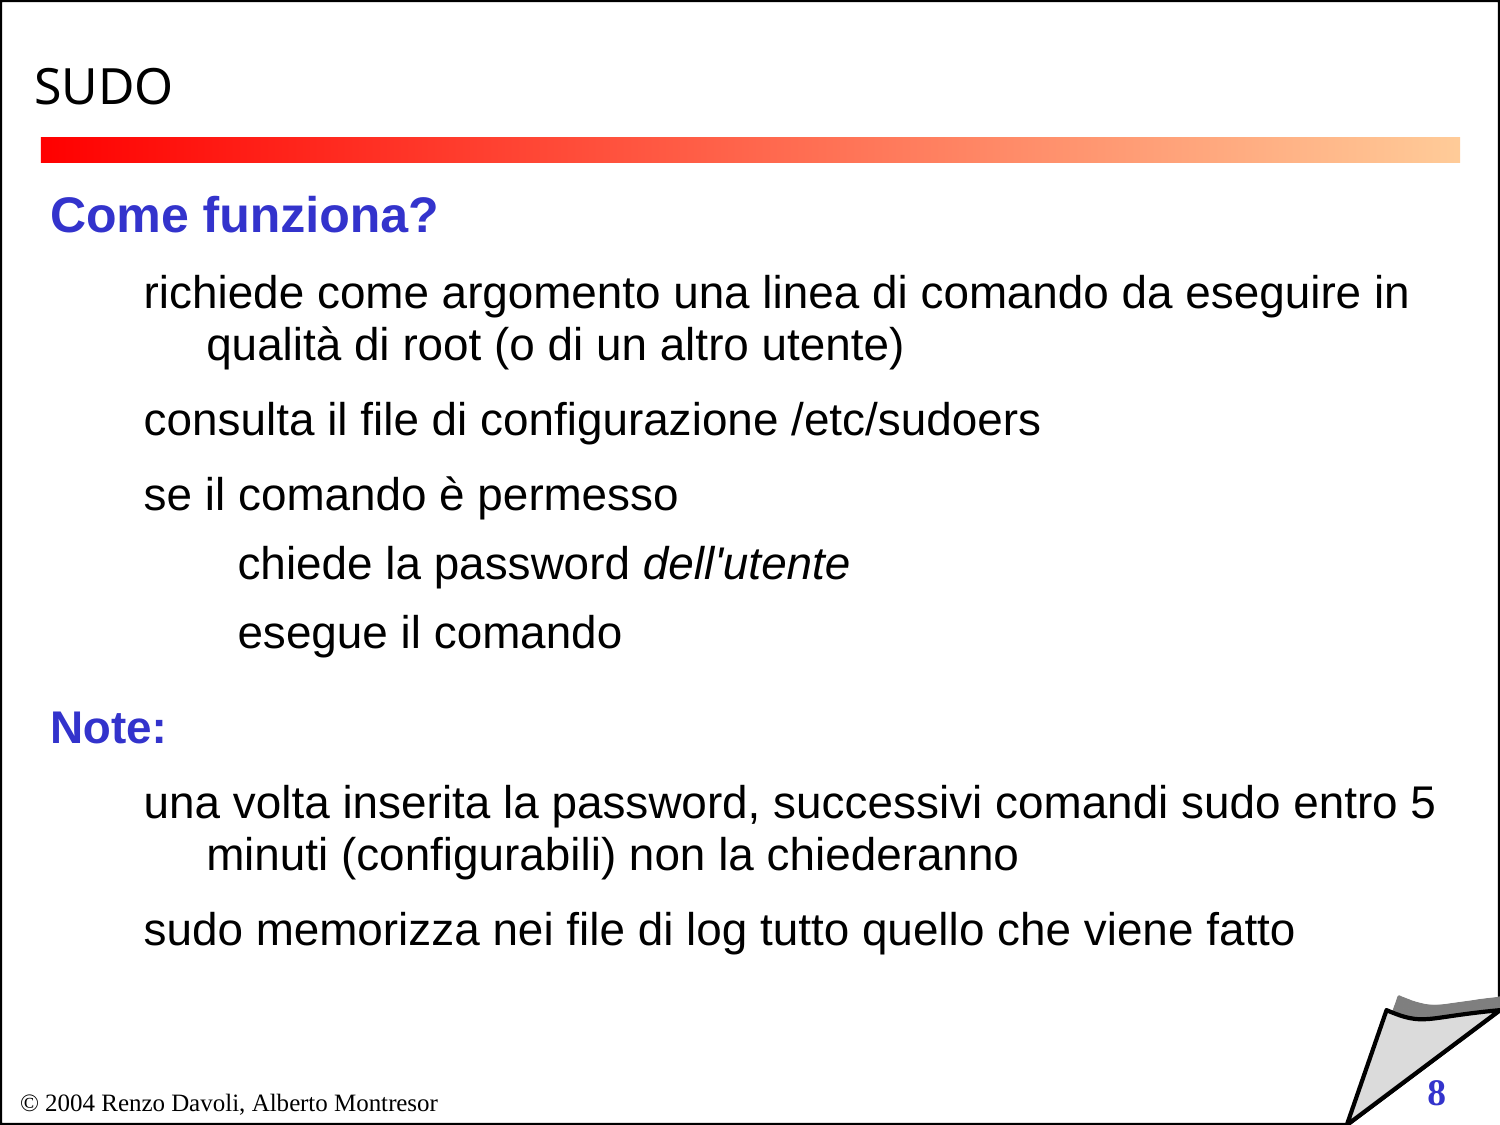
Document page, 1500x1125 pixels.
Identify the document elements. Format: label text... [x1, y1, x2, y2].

list Come funziona? richiede come argomento una linea di comando da eseguire in qualità di root (o di un altro utente) consulta il file di configurazione /etc/sudoers se il comando è permesso chiede la password dell'utente esegue il comando Note: una volta inserita la password, successivi comandi sudo entro 5 minuti (configurabili) non la chiederanno sudo memorizza nei file di log tutto quello che viene fatto [50, 187, 1450, 1031]
title SUDO [34, 44, 1466, 131]
